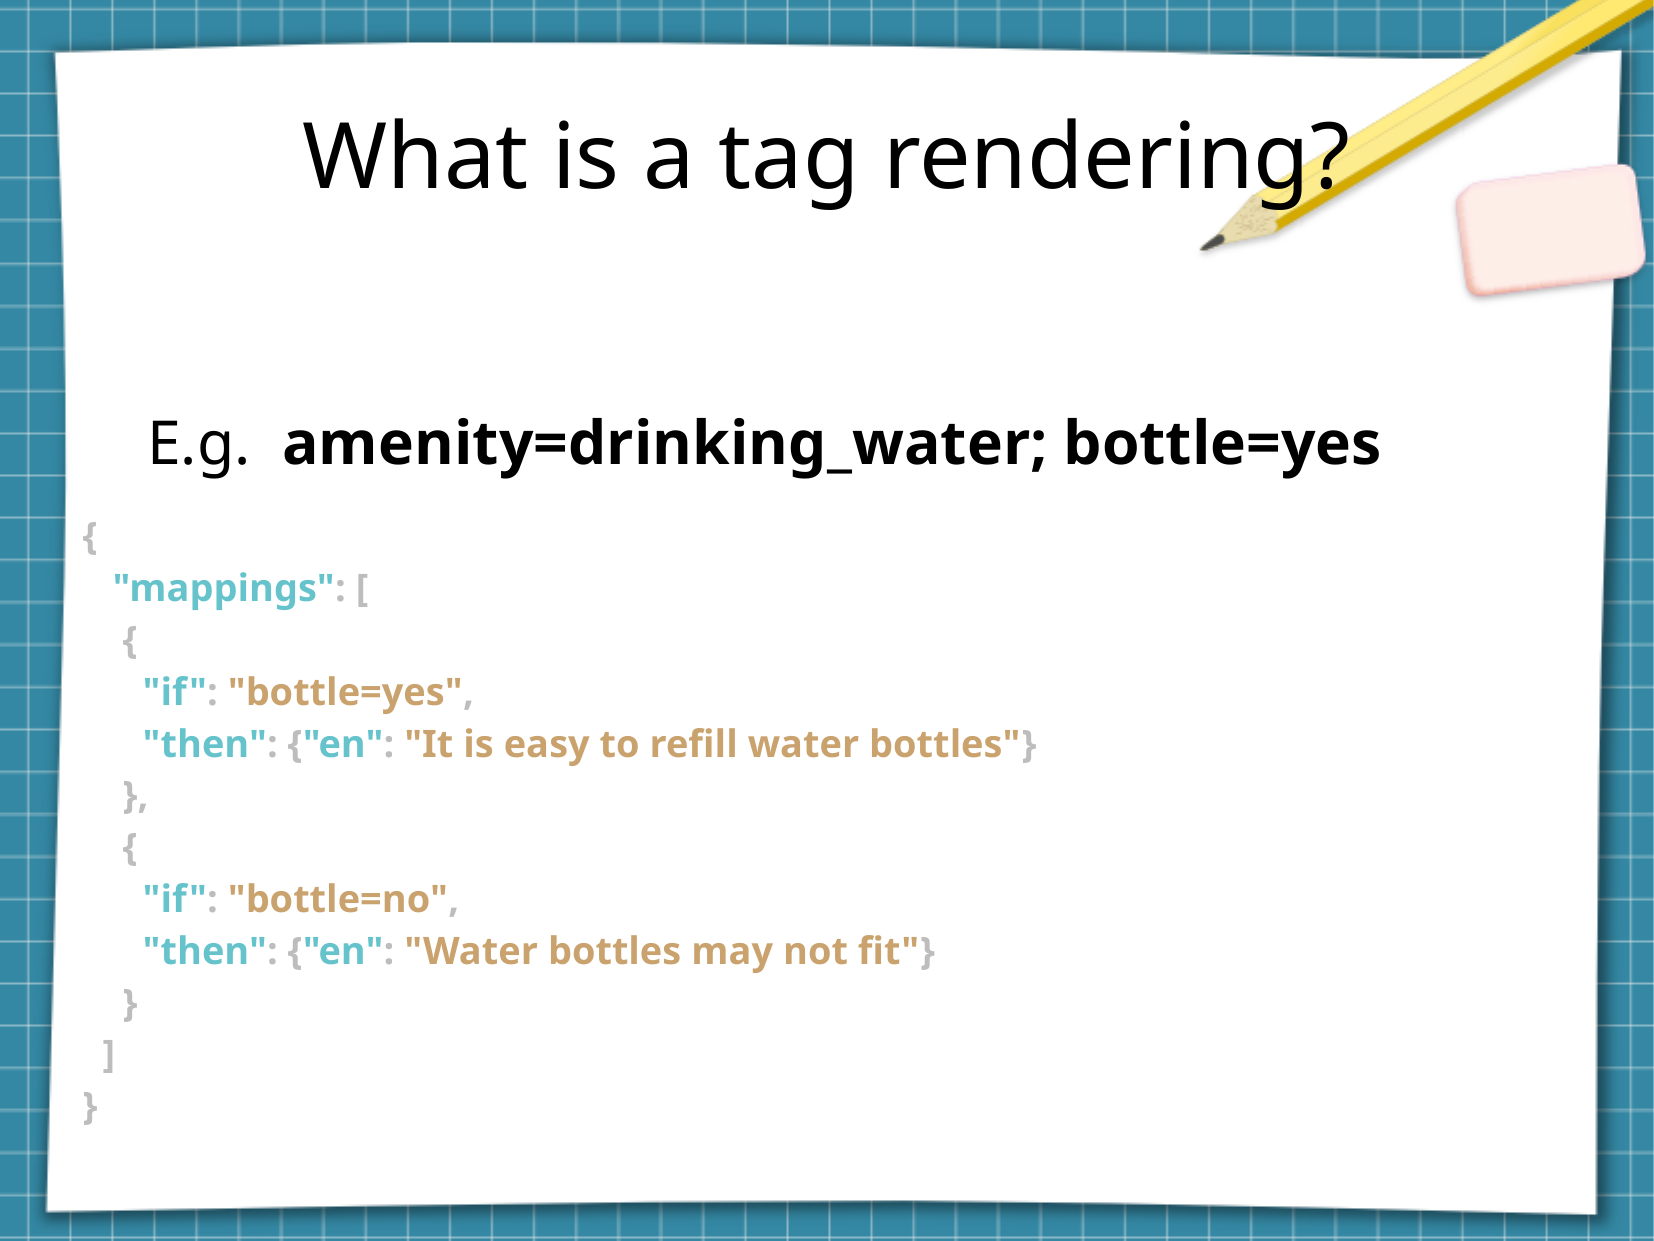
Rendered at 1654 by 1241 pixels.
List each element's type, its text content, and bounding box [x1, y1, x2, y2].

list E.g. amenity=drinking_water; bottle=yes { "mappings": [ { "if": "bottle=yes", "then": {"en": "It is easy to refill water bottles"} }, { "if": "bottle=no", "then": {"en": "Water bottles may not fit"} } ] } [82, 290, 1571, 1139]
picture [0, 0, 1654, 1241]
title What is a tag rendering? [82, 49, 1571, 257]
